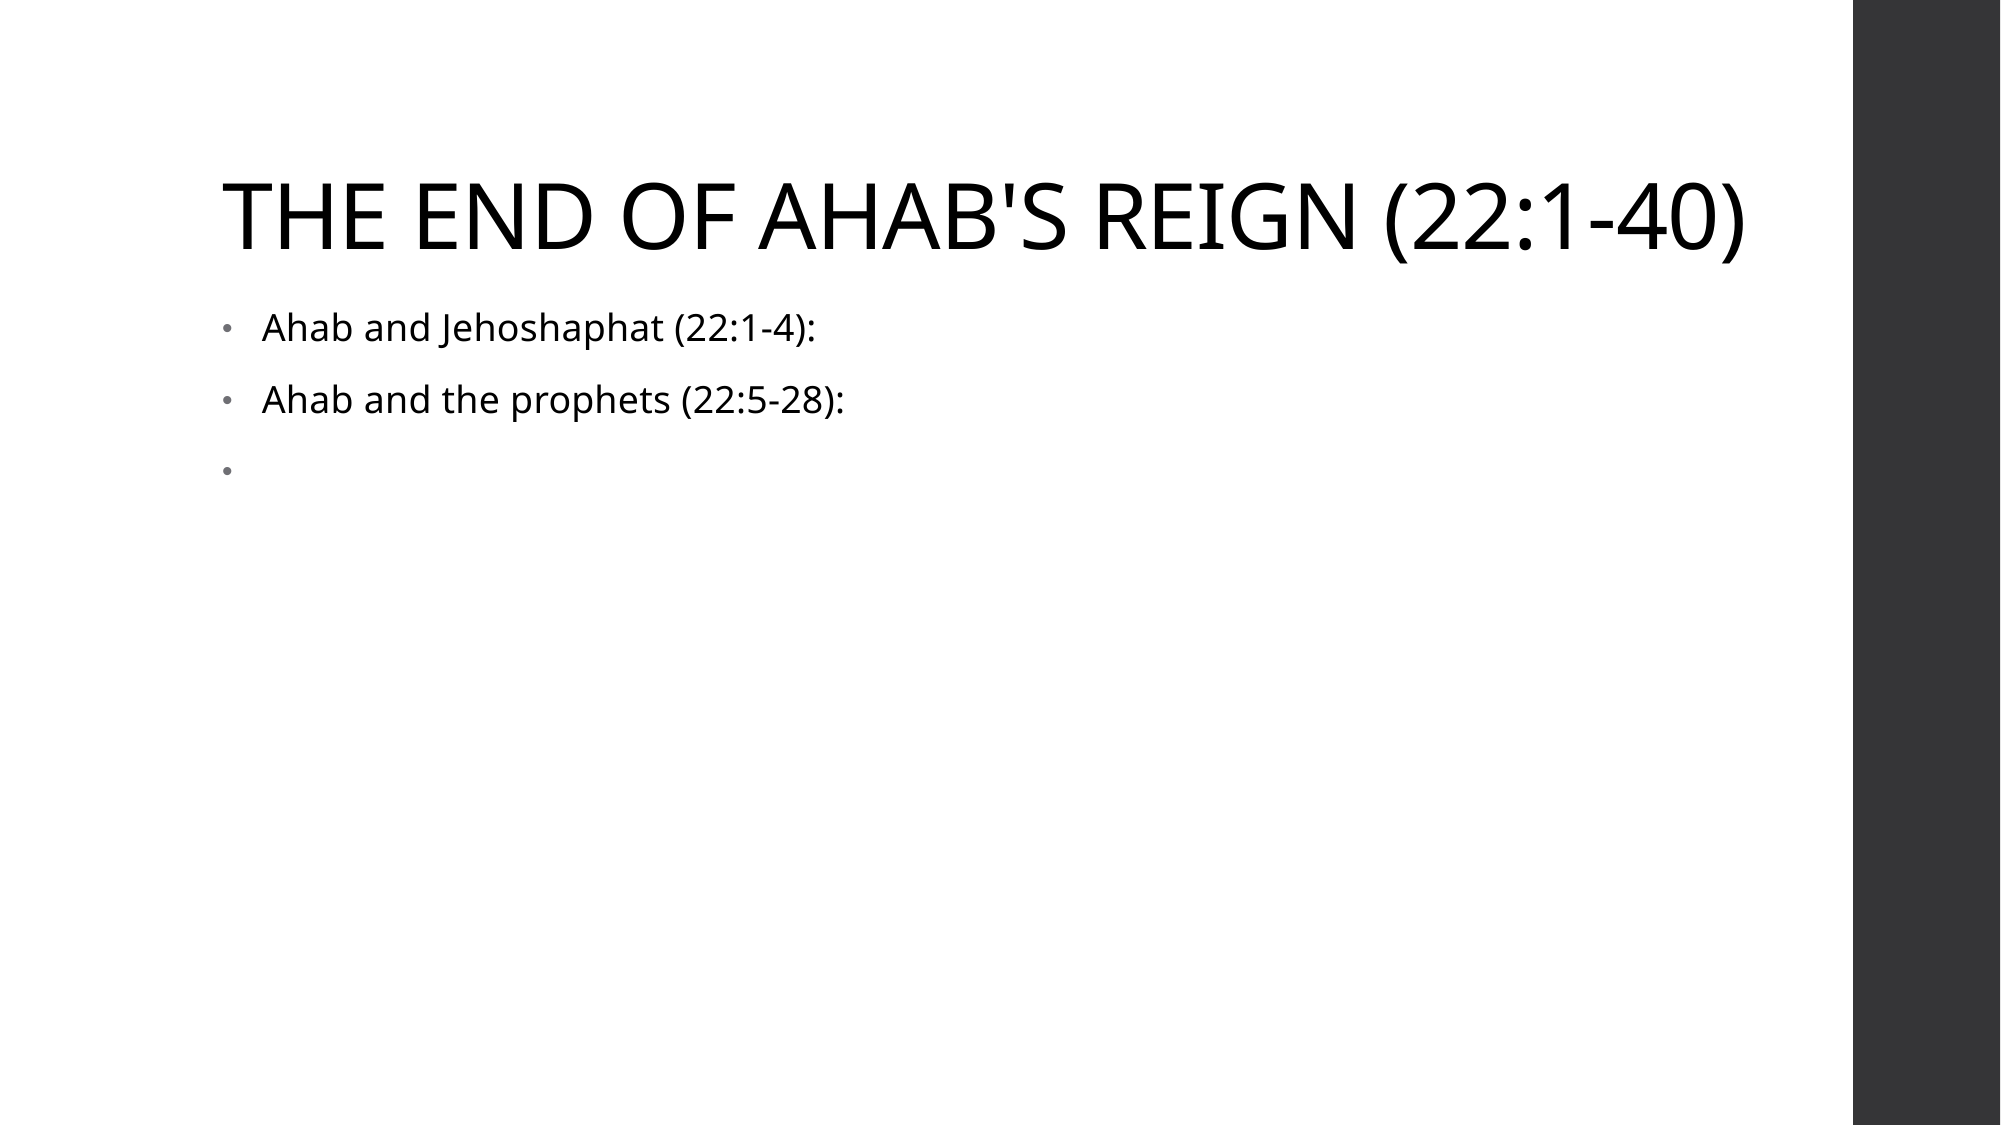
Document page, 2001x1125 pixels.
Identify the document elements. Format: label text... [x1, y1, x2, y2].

title THE END OF AHAB'S REIGN (22:1-40) [206, 60, 1797, 278]
list Ahab and Jehoshaphat (22:1-4): Ahab and the prophets (22:5-28): [206, 299, 1617, 1014]
